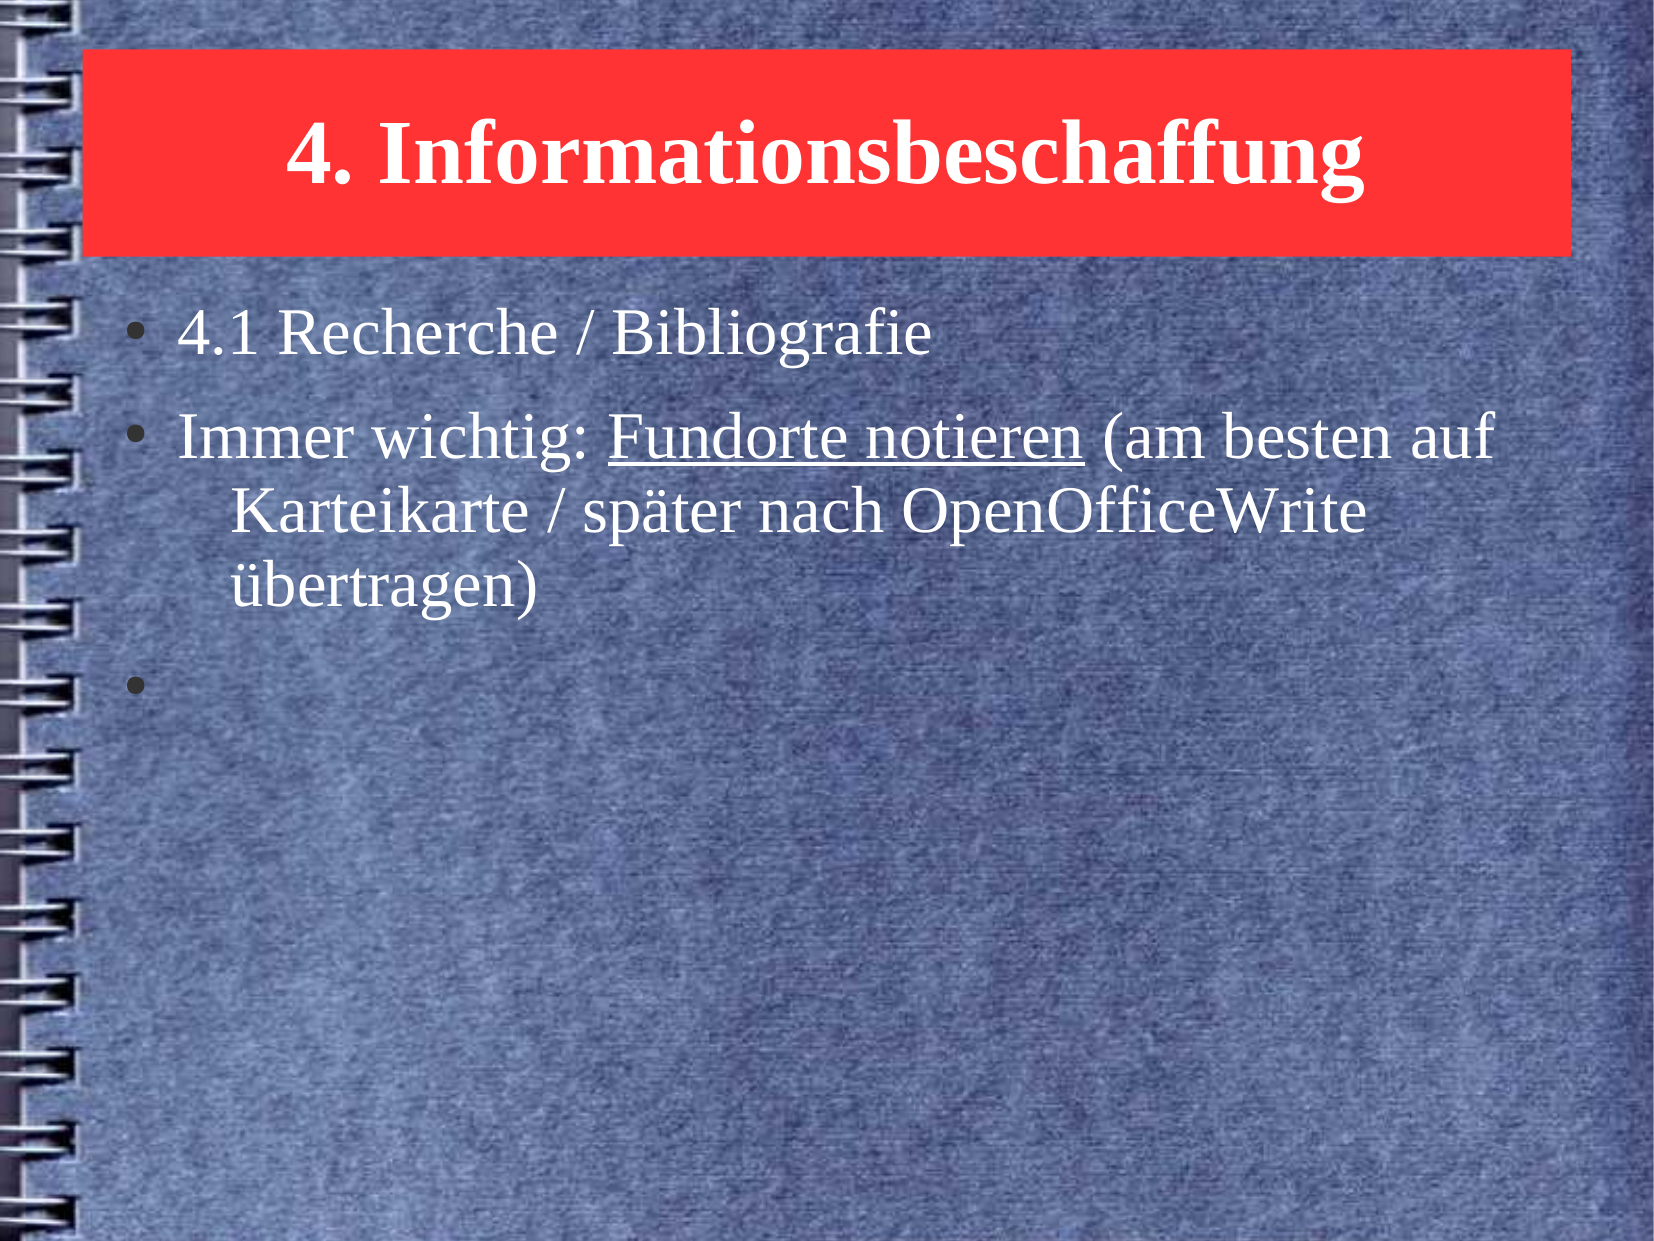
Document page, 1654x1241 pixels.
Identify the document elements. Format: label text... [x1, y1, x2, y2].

picture [0, 0, 1654, 1241]
title 4. Informationsbeschaffung [82, 49, 1571, 257]
list 4.1 Recherche / Bibliografie Immer wichtig: Fundorte notieren (am besten auf Karteikarte / später nach OpenOfficeWrite übertragen) [88, 295, 1577, 1114]
